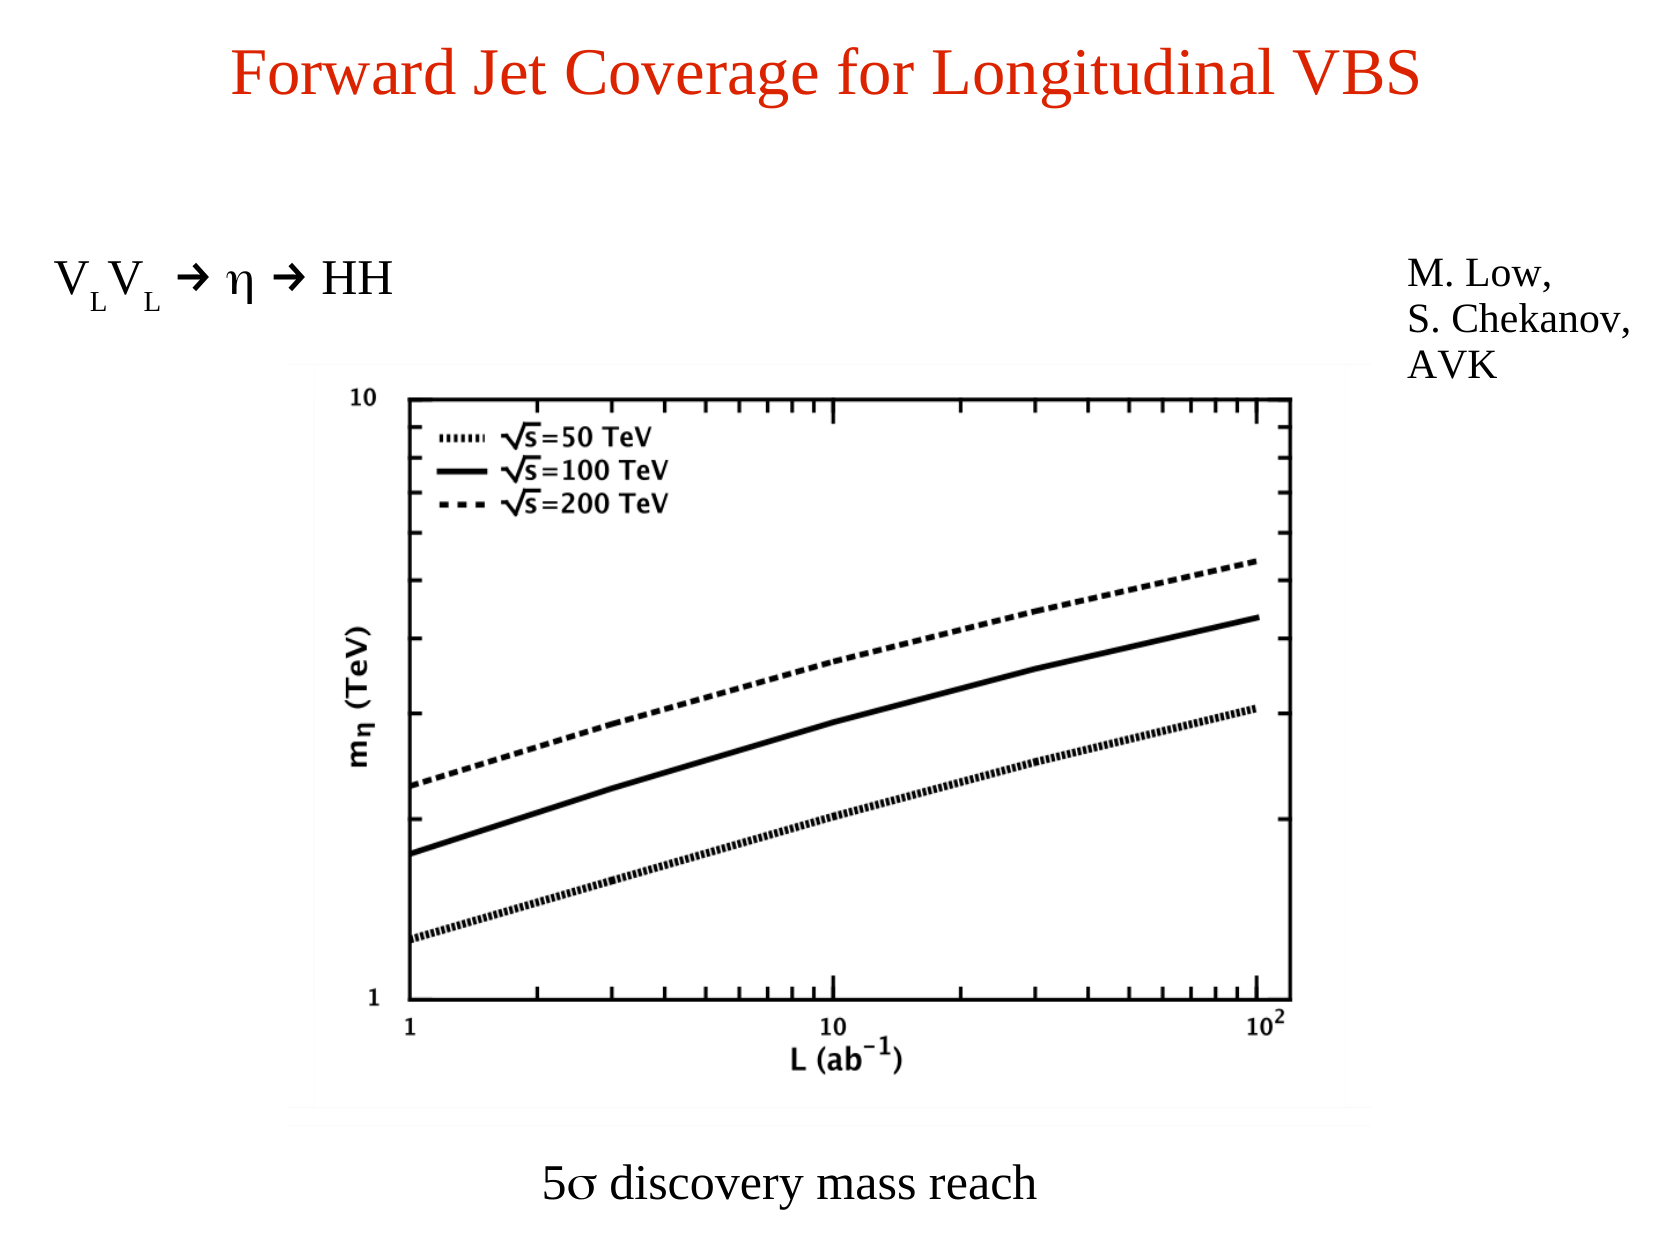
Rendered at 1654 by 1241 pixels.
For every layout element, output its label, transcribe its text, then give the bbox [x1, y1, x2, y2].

text_box 5σ discovery mass reach [541, 1155, 1127, 1215]
picture [287, 345, 1371, 1127]
title Forward Jet Coverage for Longitudinal VBS [121, 2, 1534, 142]
text_box M. Low, S. Chekanov, AVK [1407, 249, 1631, 388]
text_box VLVL → η → HH [53, 241, 417, 309]
